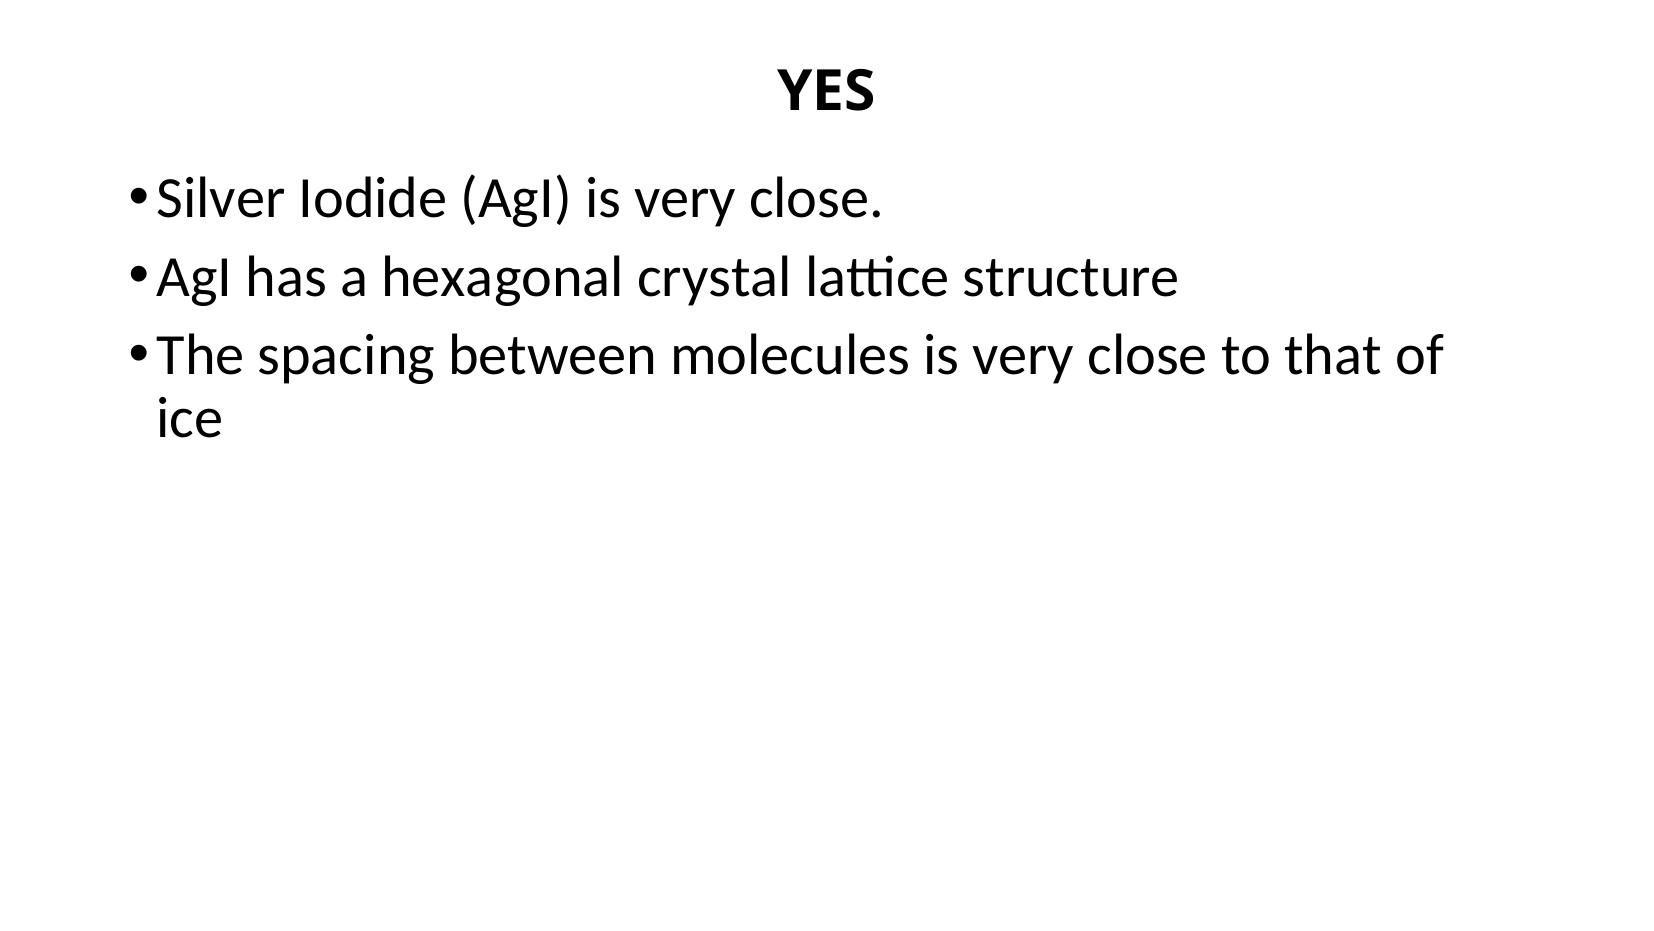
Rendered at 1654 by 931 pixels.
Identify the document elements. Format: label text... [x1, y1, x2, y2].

title YES [113, 2, 1540, 159]
list Silver Iodide (AgI) is very close. AgI has a hexagonal crystal lattice structure The spacing between molecules is very close to that of ice [113, 159, 1540, 751]
